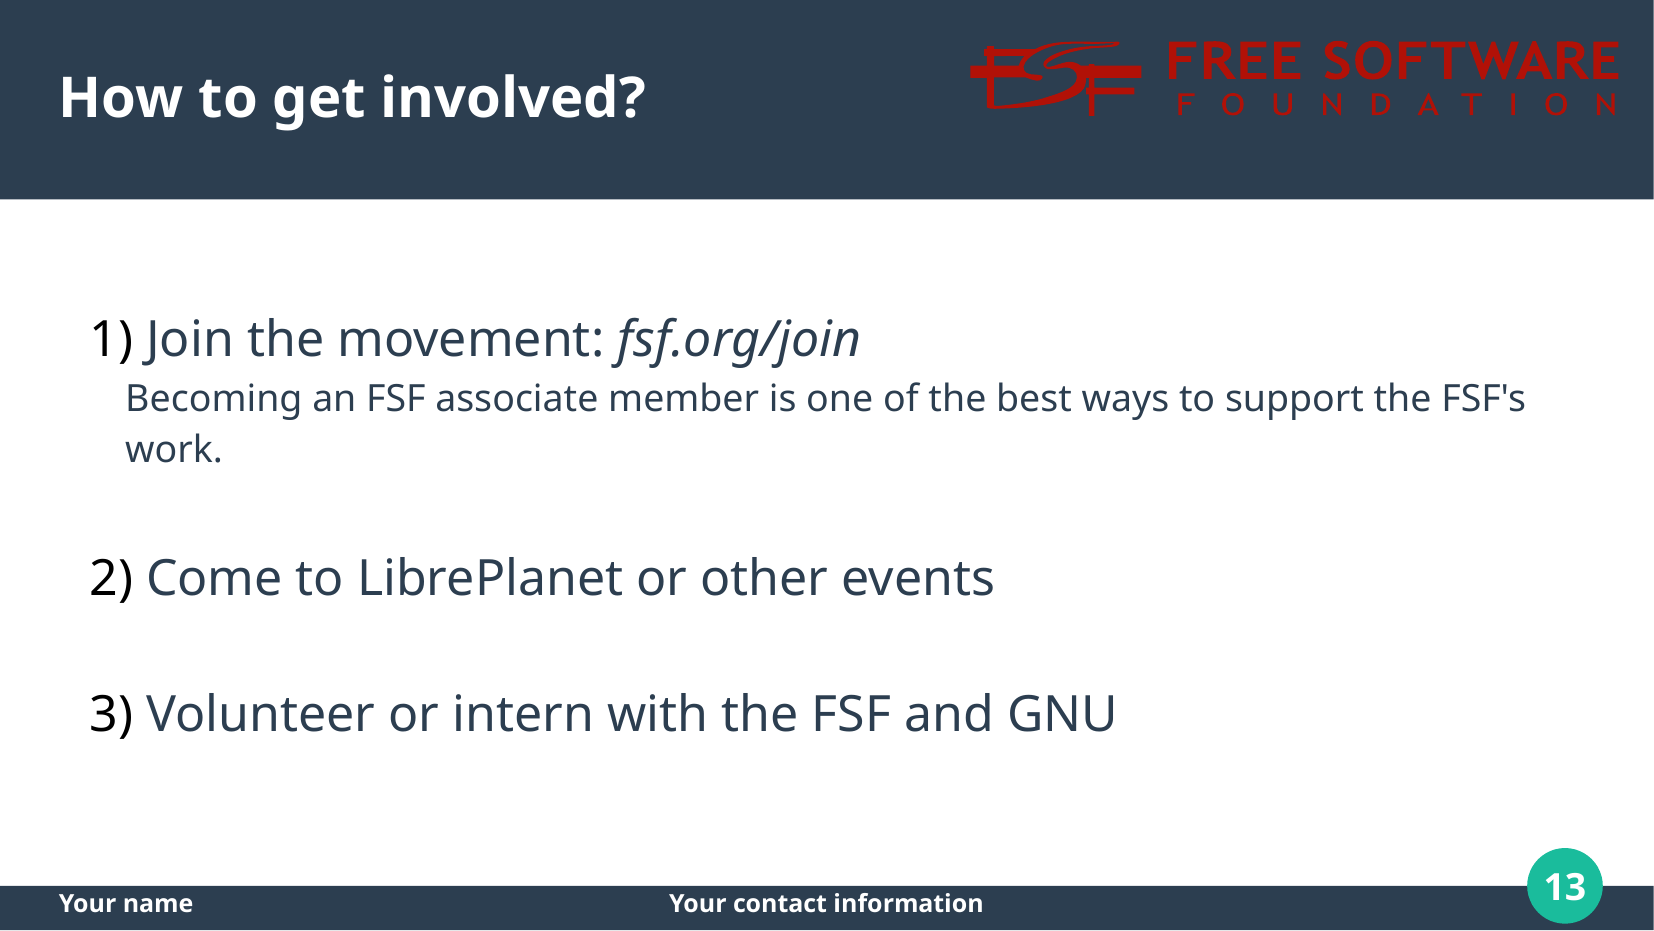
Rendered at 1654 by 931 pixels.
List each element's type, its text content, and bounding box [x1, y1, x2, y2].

title How to get involved? [59, 37, 1595, 156]
text_box Join the movement: fsf.org/join Becoming an FSF associate member is one of the best ways to support the FSF's work. Come to LibrePlanet or other events Volunteer or intern with the FSF and GNU [75, 225, 1576, 826]
